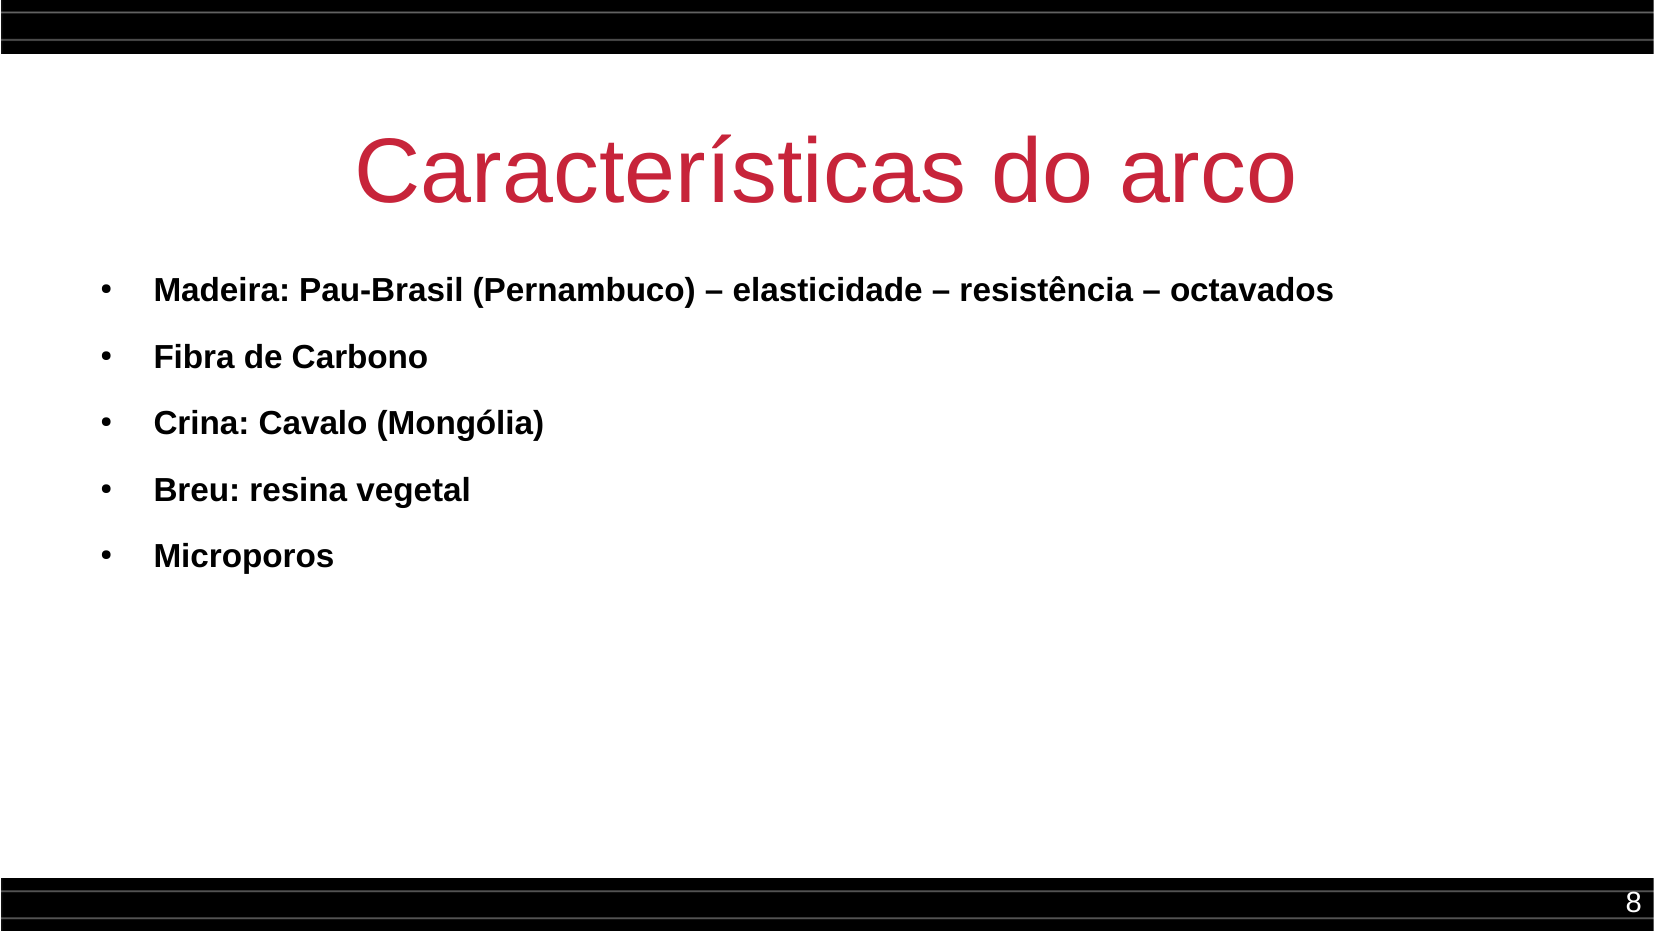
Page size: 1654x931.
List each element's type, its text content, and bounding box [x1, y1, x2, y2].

picture [1, 0, 1654, 54]
title Características do arco [82, 92, 1571, 249]
picture [1, 878, 1654, 931]
list Madeira: Pau-Brasil (Pernambuco) – elasticidade – resistência – octavados Fibra de Carbono Crina: Cavalo (Mongólia) Breu: resina vegetal Microporos [82, 271, 1571, 758]
